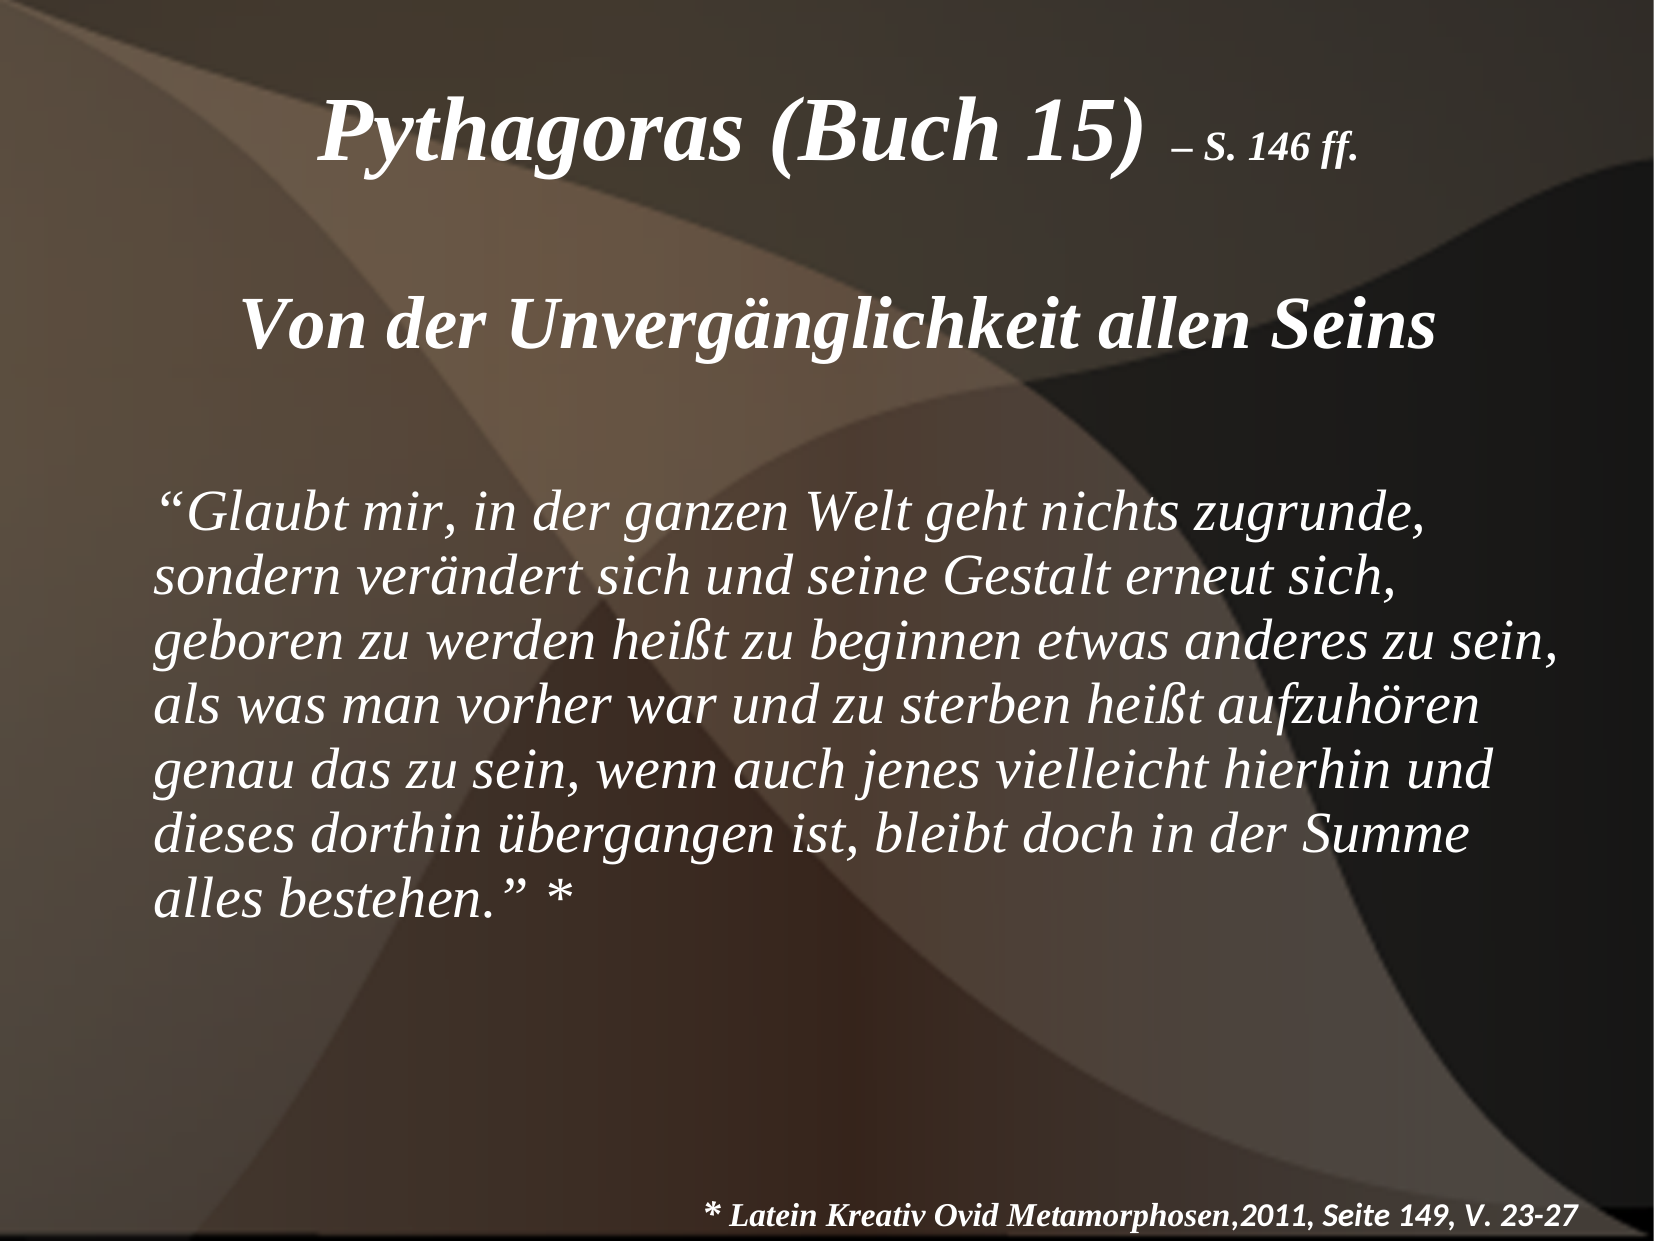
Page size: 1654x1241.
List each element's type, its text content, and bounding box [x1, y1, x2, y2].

picture [0, 0, 1654, 1241]
title Pythagoras (Buch 15) – S. 146 ff. Von der Unvergänglichkeit allen Seins [94, 78, 1583, 365]
title [82, 49, 1571, 257]
title * Latein Kreativ Ovid Metamorphosen,2011, Seite 149, V. 23-27 [614, 1181, 1654, 1241]
list “Glaubt mir, in der ganzen Welt geht nichts zugrunde, sondern verändert sich und seine Gestalt erneut sich, geboren zu werden heißt zu beginnen etwas anderes zu sein, als was man vorher war und zu sterben heißt aufzuhören genau das zu sein, wenn auch jenes vielleicht hierhin und dieses dorthin übergangen ist, bleibt doch in der Summe alles bestehen.” * [82, 374, 1571, 1193]
